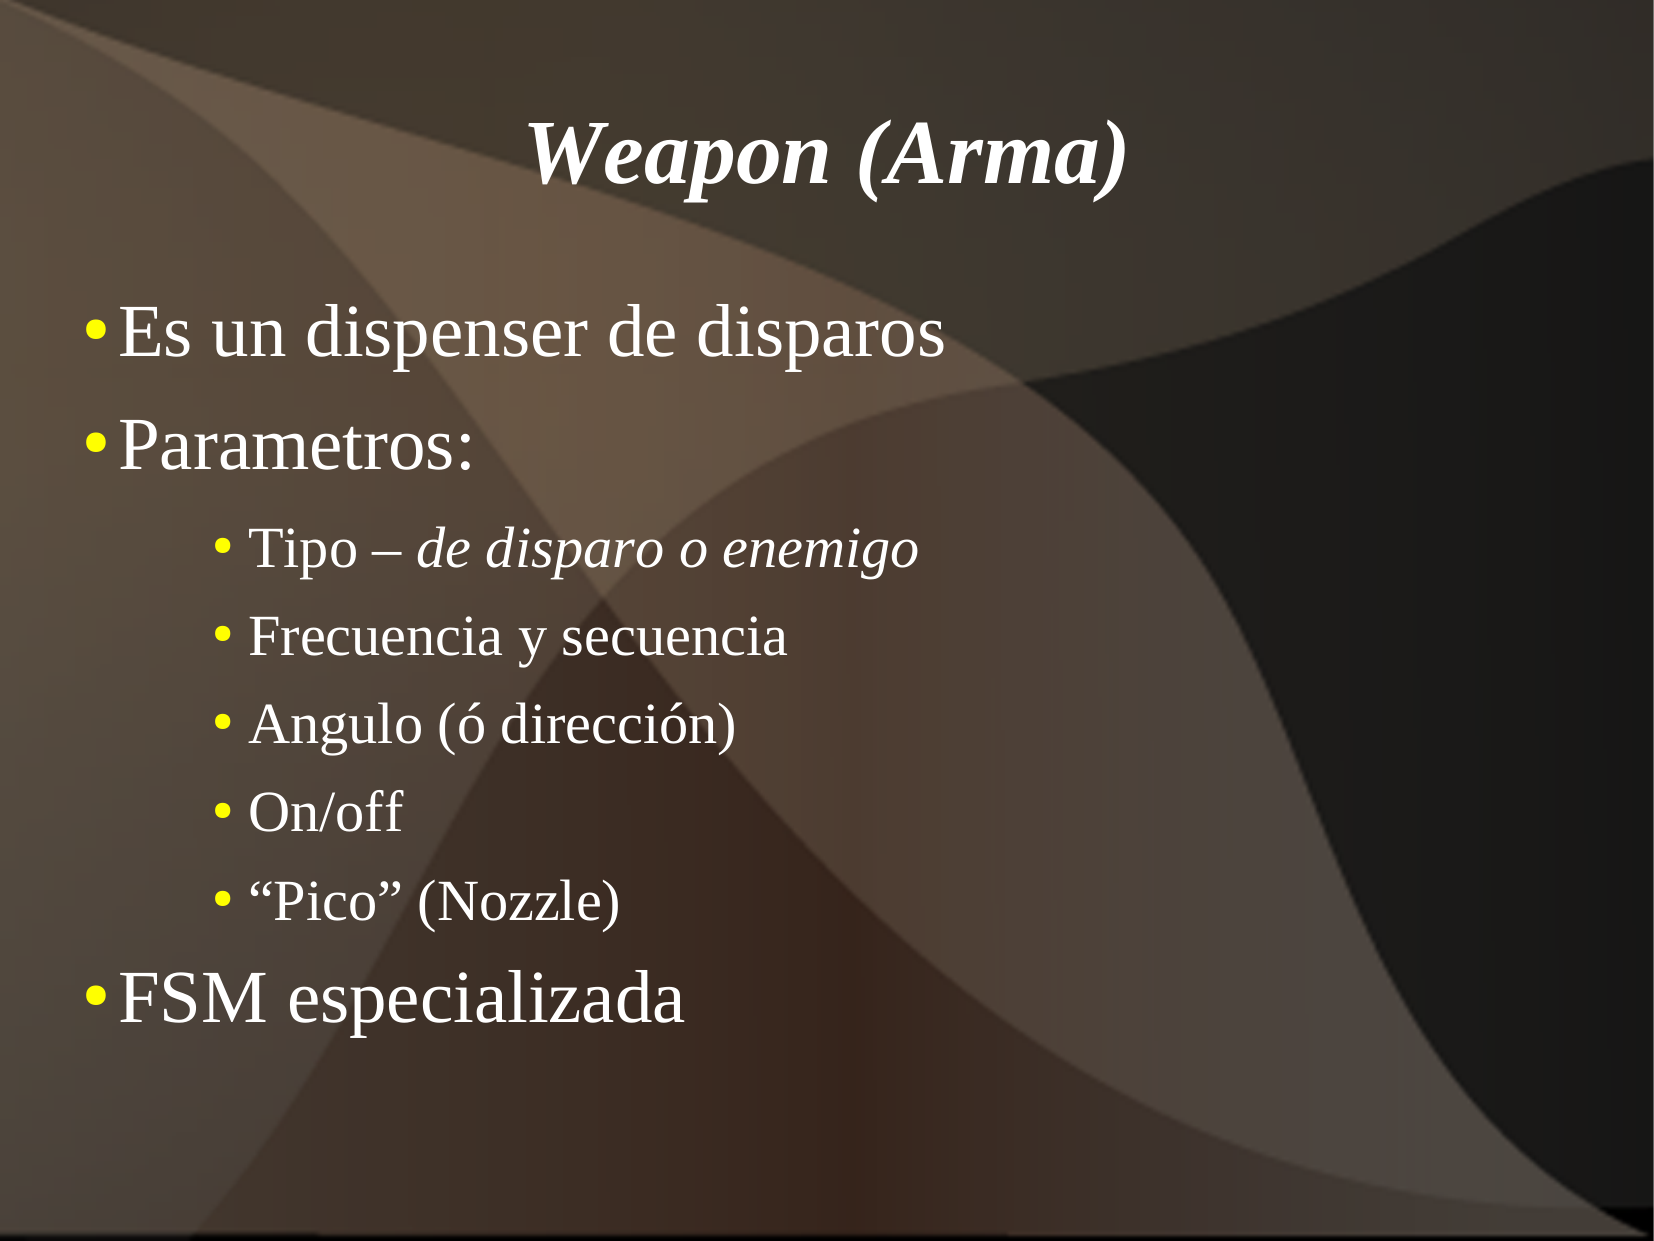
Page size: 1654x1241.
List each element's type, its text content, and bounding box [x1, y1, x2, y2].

list Es un dispenser de disparos Parametros: Tipo – de disparo o enemigo Frecuencia y secuencia Angulo (ó dirección) On/off “Pico” (Nozzle) FSM especializada [82, 290, 1571, 1241]
picture [0, 0, 1654, 1241]
title Weapon (Arma) [82, 49, 1571, 257]
